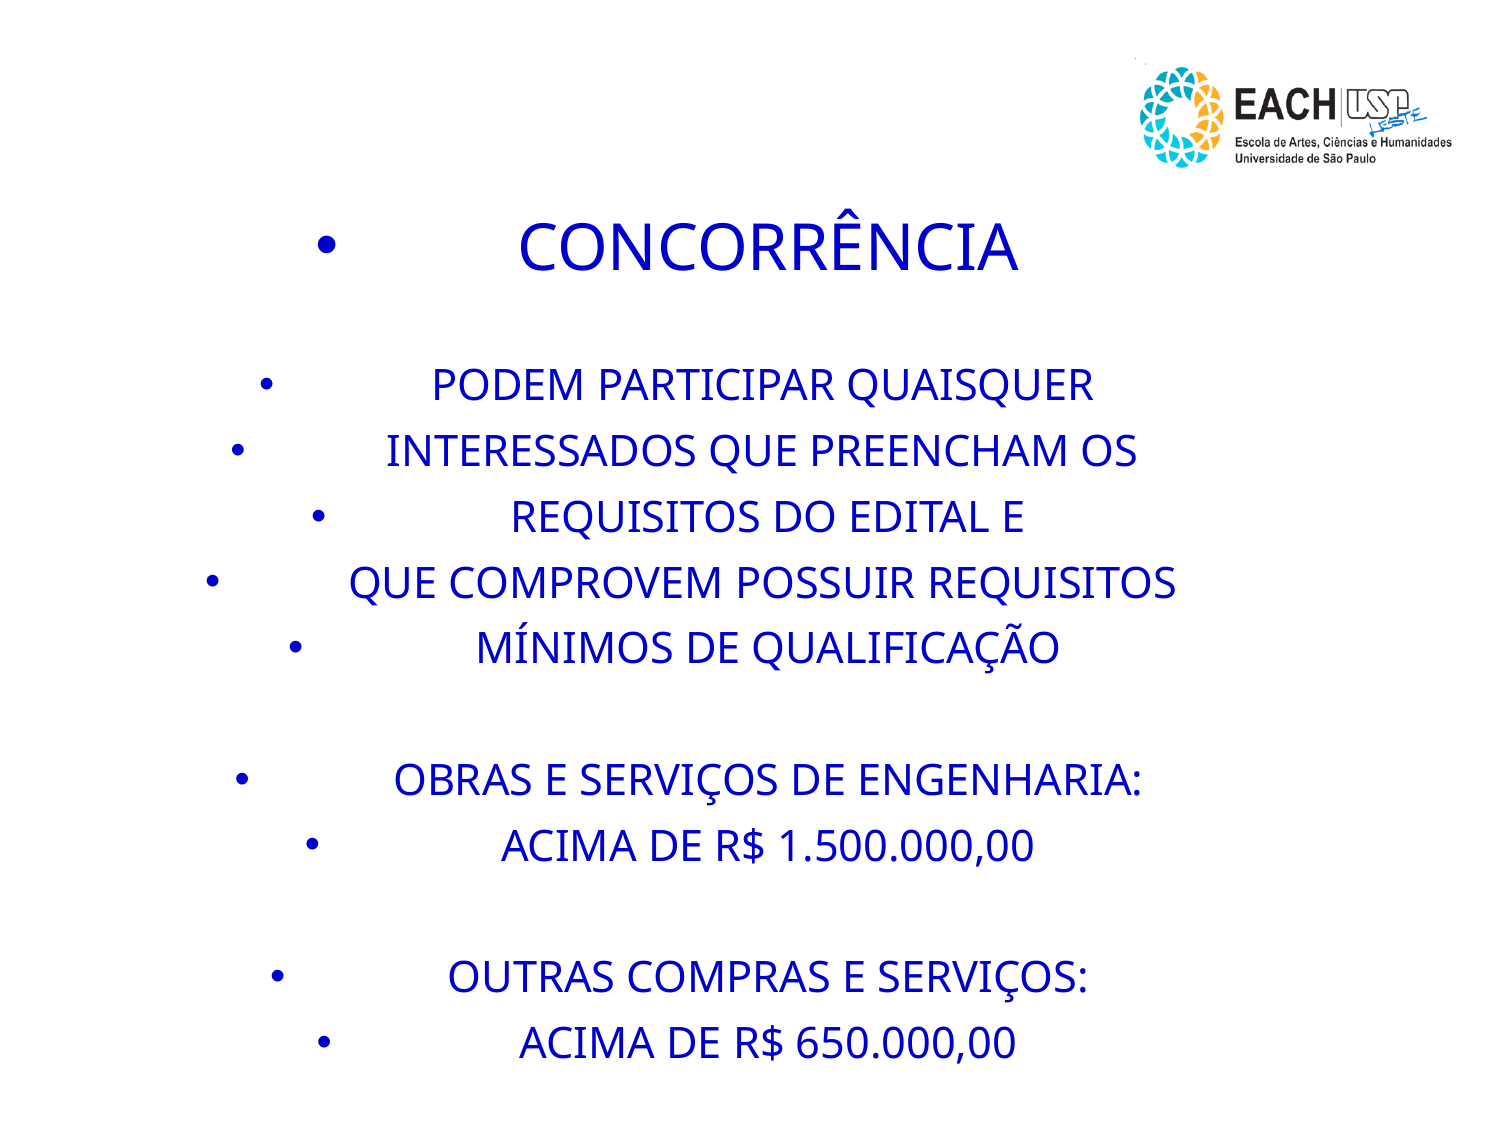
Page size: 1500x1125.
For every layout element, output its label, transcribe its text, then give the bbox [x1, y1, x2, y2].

list CONCORRÊNCIA PODEM PARTICIPAR QUAISQUER INTERESSADOS QUE PREENCHAM OS REQUISITOS DO EDITAL E QUE COMPROVEM POSSUIR REQUISITOS MÍNIMOS DE QUALIFICAÇÃO OBRAS E SERVIÇOS DE ENGENHARIA: ACIMA DE R$ 1.500.000,00 OUTRAS COMPRAS E SERVIÇOS: ACIMA DE R$ 650.000,00 [29, 197, 1471, 1083]
picture [1134, 54, 1480, 196]
